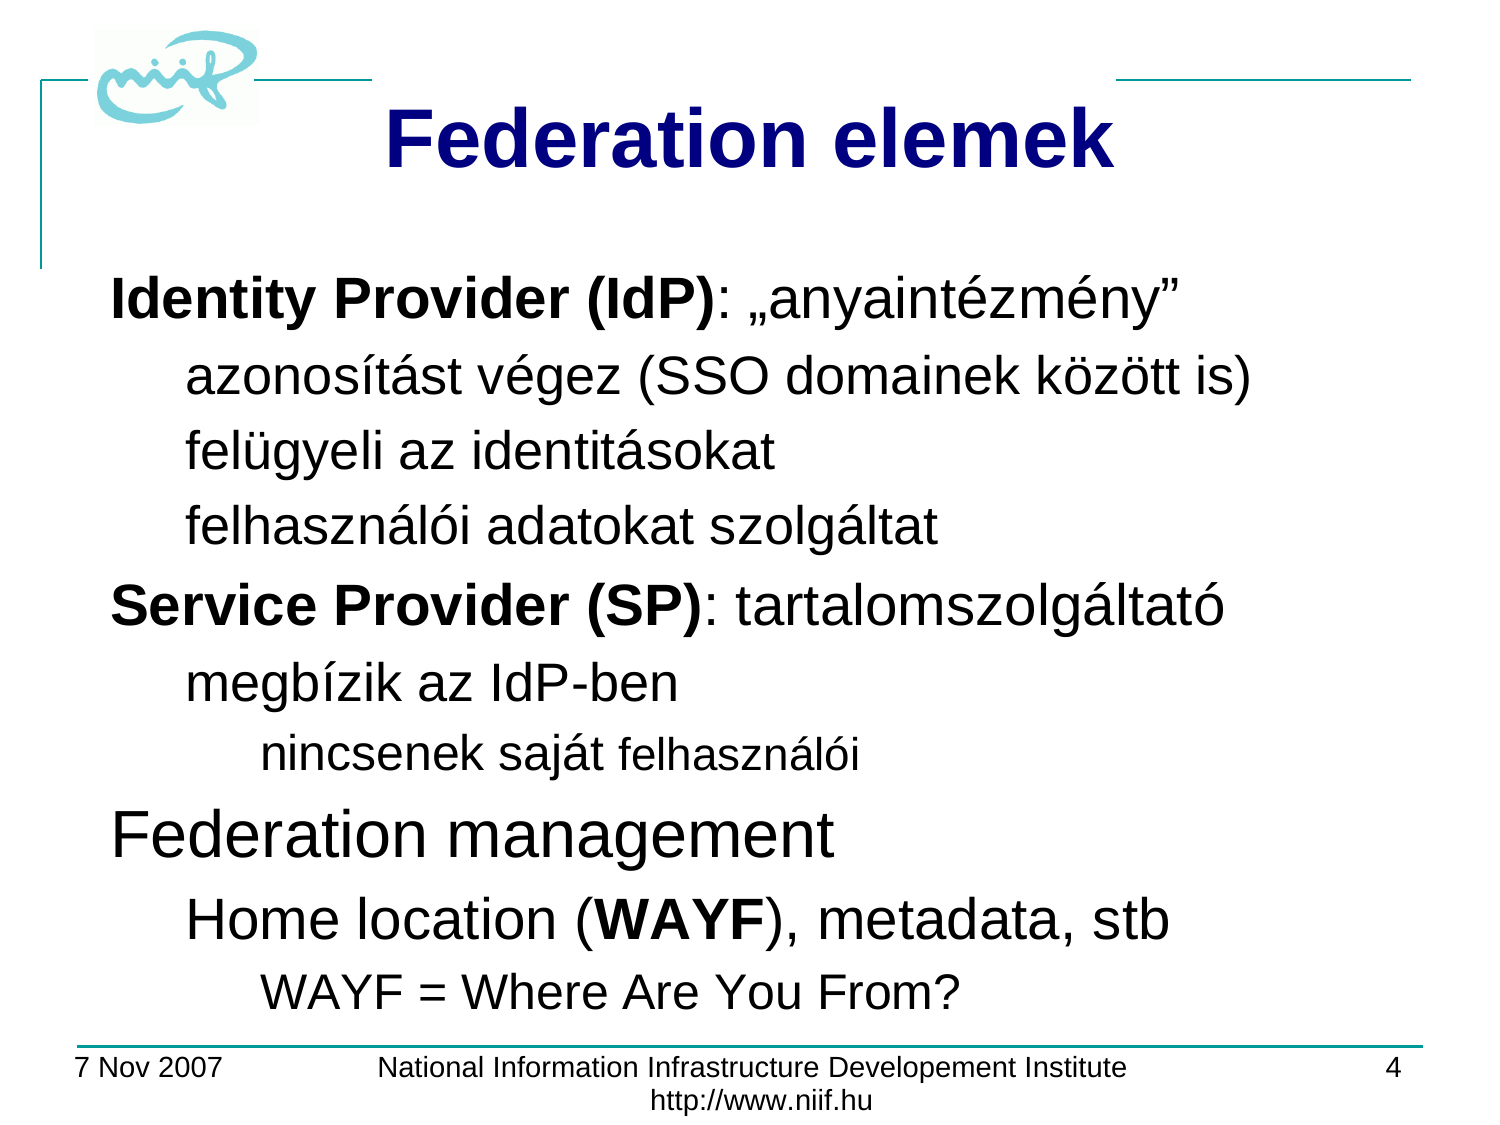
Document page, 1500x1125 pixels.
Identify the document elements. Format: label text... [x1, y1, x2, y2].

title Federation elemek [75, 45, 1426, 233]
list Identity Provider (IdP): „anyaintézmény” azonosítást végez (SSO domainek között is) felügyeli az identitásokat felhasználói adatokat szolgáltat Service Provider (SP): tartalomszolgáltató megbízik az IdP-ben nincsenek saját felhasználói Federation management Home location (WAYF), metadata, stb WAYF = Where Are You From? [110, 265, 1392, 1021]
picture [94, 29, 259, 45]
